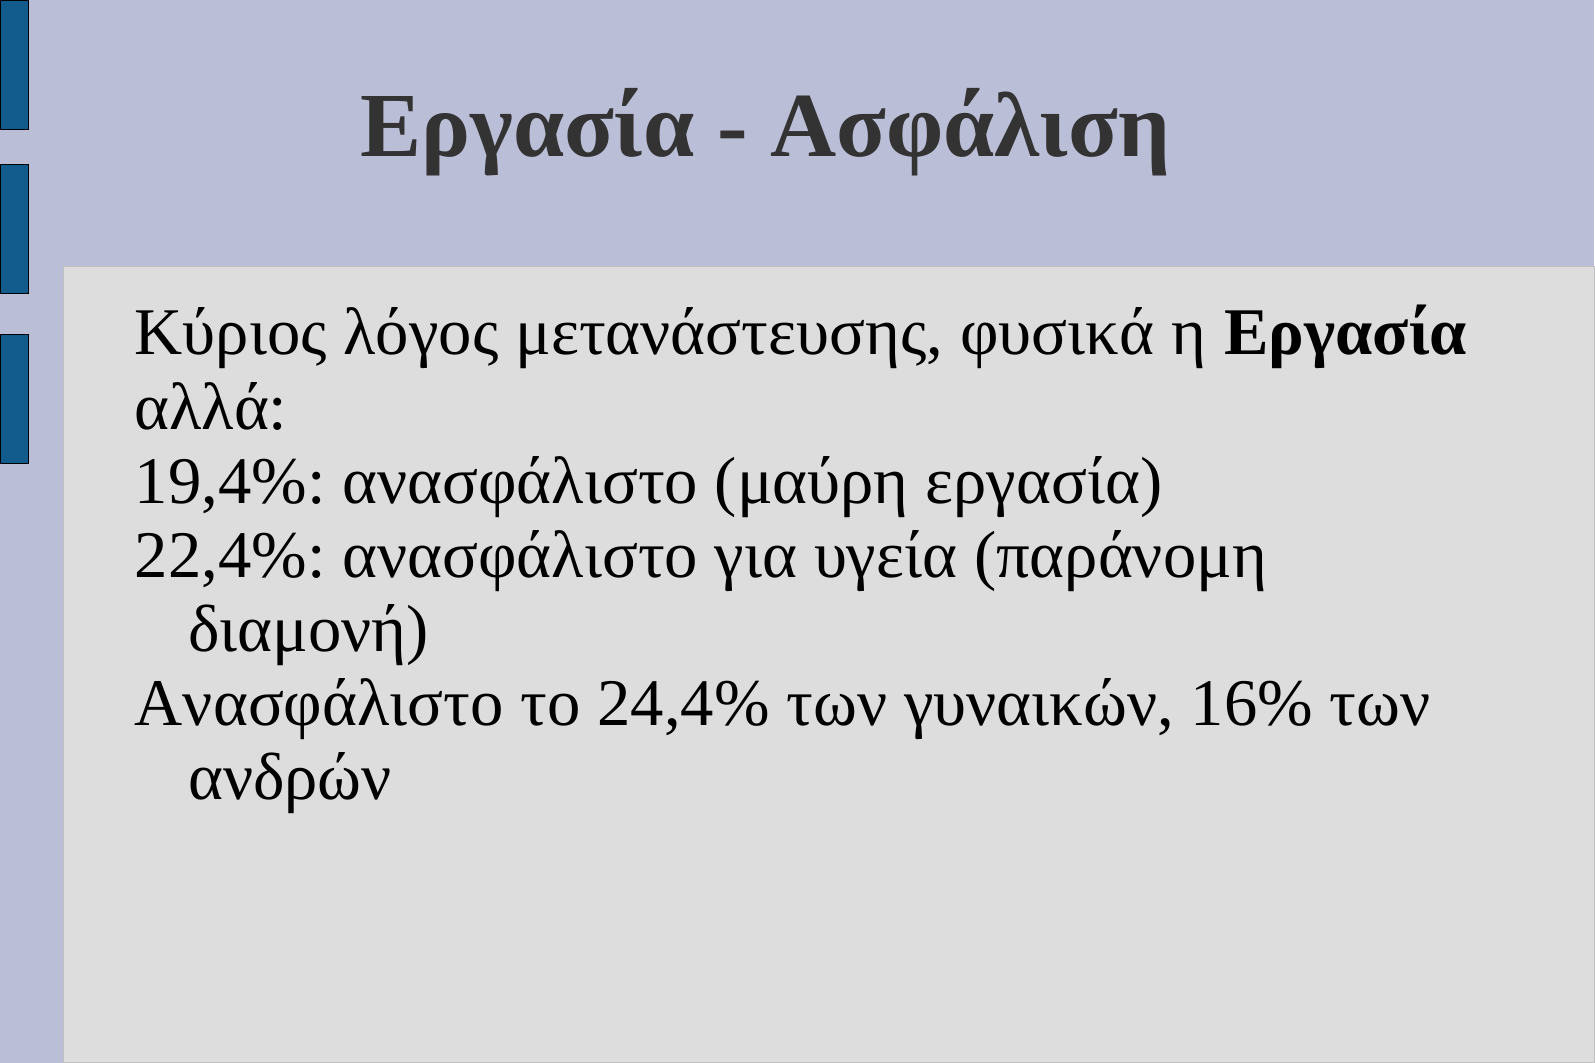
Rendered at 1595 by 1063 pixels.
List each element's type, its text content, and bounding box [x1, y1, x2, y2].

title Εργασία - Ασφάλιση [85, 43, 1447, 207]
list Κύριος λόγος μετανάστευσης, φυσικά η Εργασία αλλά: 19,4%: ανασφάλιστο (μαύρη εργασία) 22,4%: ανασφάλιστο για υγεία (παράνομη διαμονή) Ανασφάλιστο το 24,4% των γυναικών, 16% των ανδρών [117, 295, 1479, 951]
